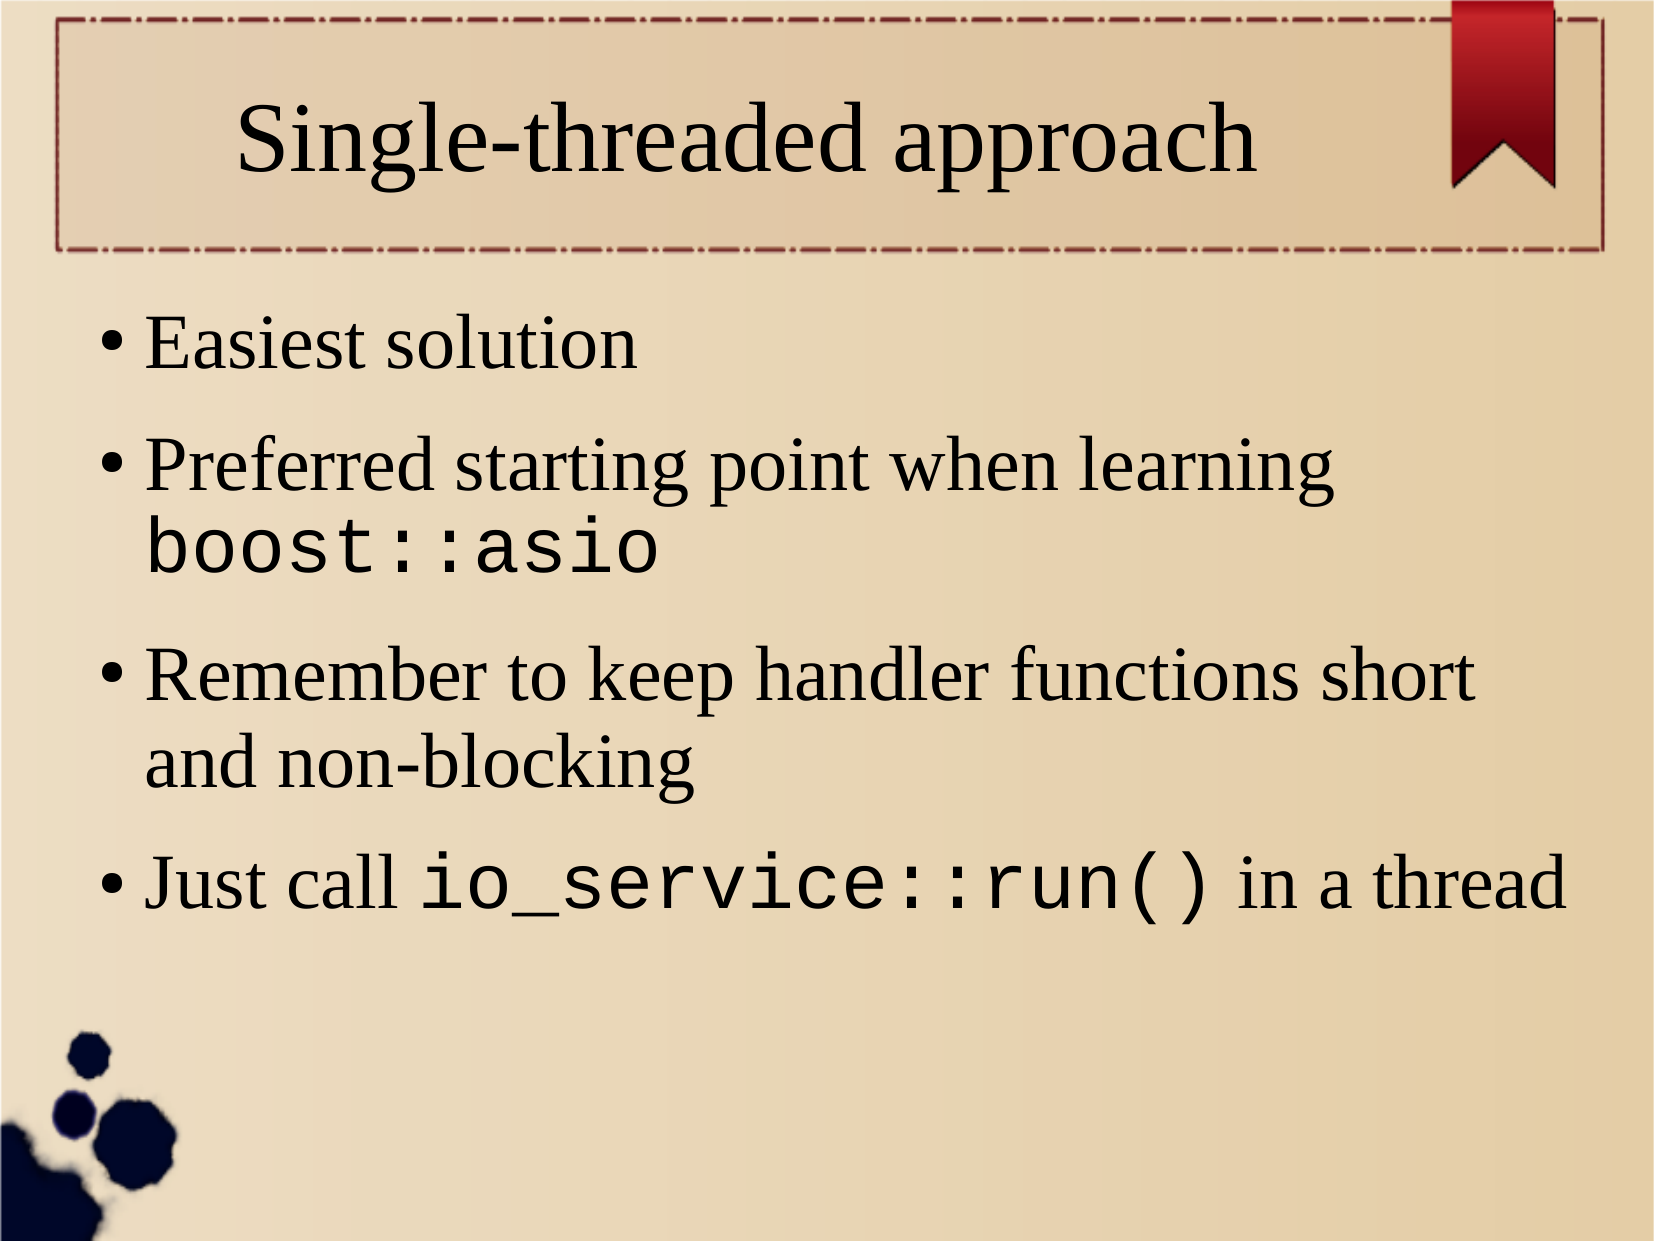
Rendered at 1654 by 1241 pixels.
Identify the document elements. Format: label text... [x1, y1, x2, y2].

title Single-threaded approach [82, 47, 1412, 229]
picture [0, 0, 1654, 1241]
list Easiest solution Preferred starting point when learning boost::asio Remember to keep handler functions short and non-blocking Just call io_service::run() in a thread [82, 299, 1571, 1019]
